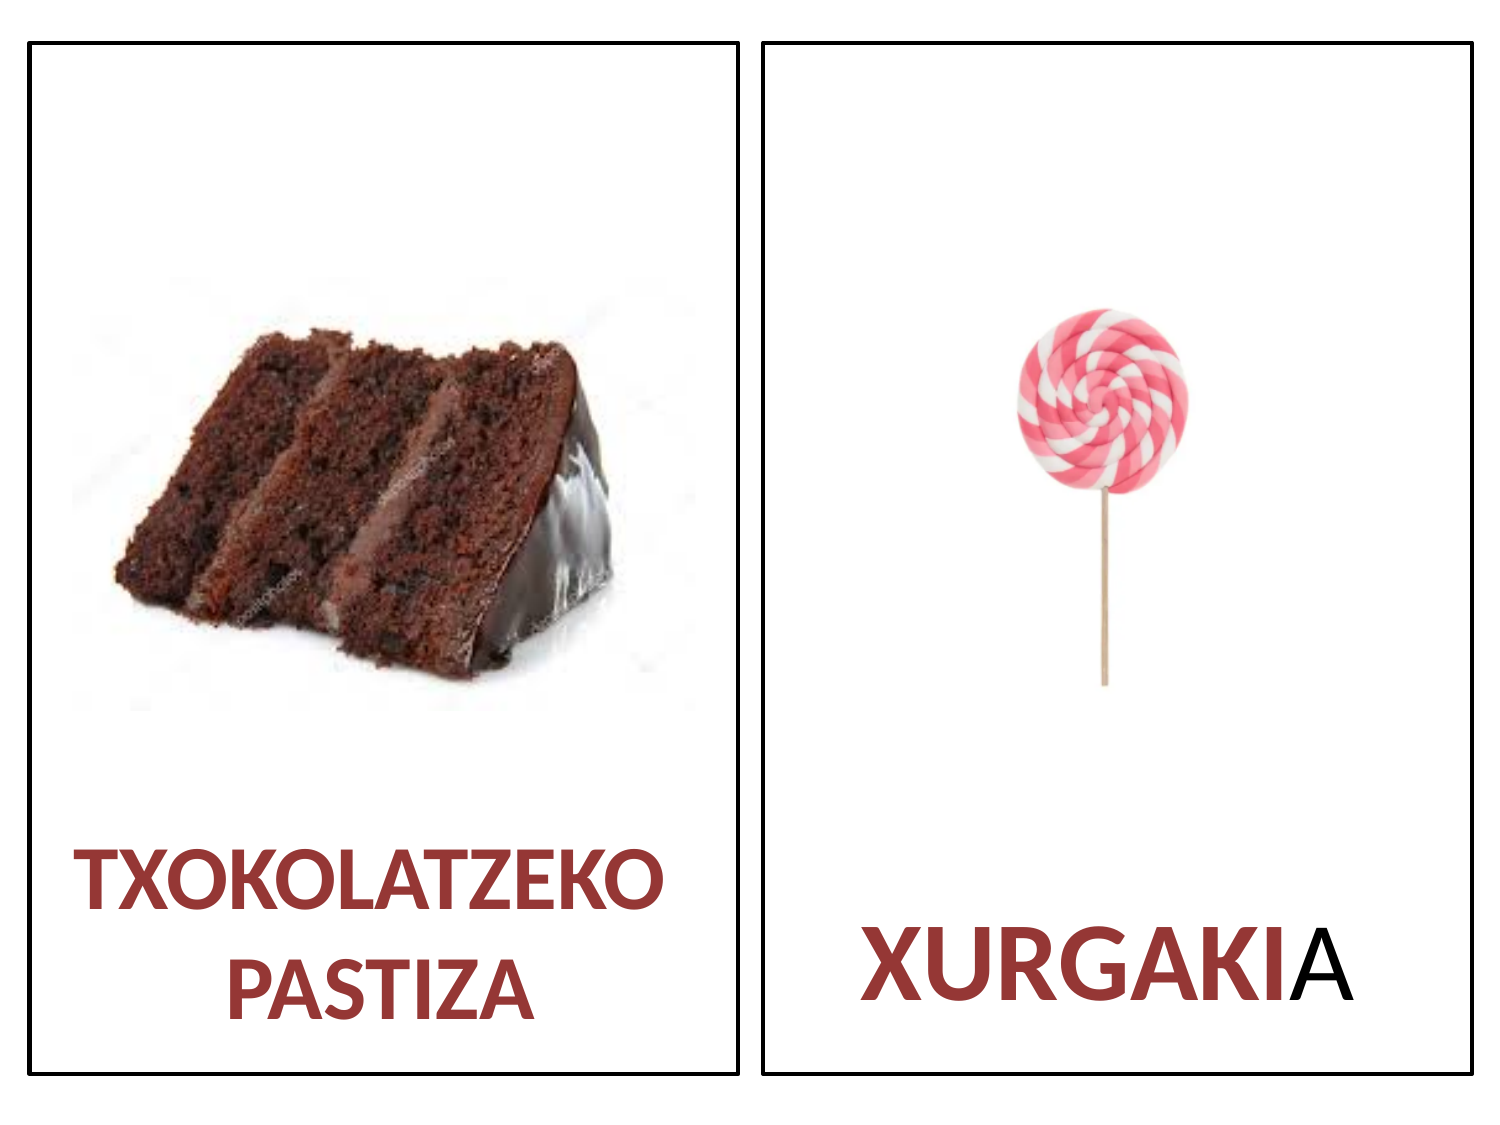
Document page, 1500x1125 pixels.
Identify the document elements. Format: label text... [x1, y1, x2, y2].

picture [915, 294, 1300, 694]
text_box XURGAKIA [845, 880, 1370, 1031]
picture [72, 277, 696, 711]
text_box TXOKOLATZEKO PASTIZA [45, 810, 715, 1046]
